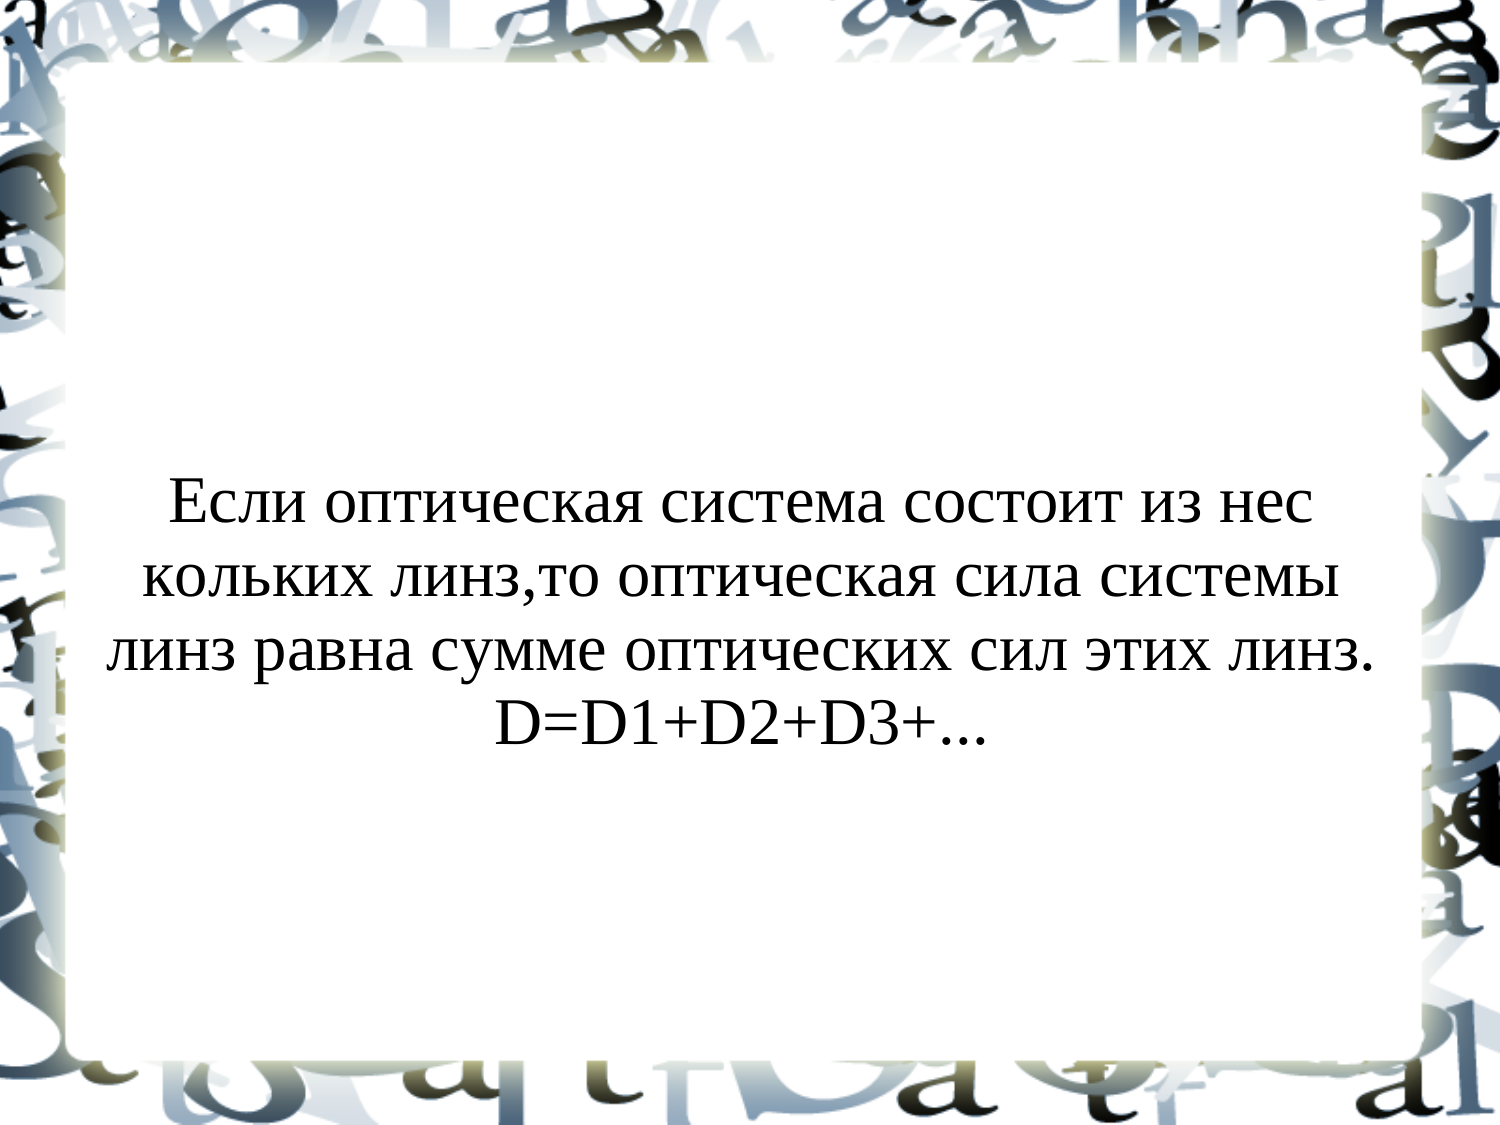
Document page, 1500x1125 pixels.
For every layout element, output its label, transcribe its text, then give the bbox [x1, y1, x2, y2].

picture [0, 0, 1500, 1125]
subtitle Если оптическая система состоит из нес кольких линз,то оптическая сила системы линз равна сумме оптических сил этих линз. D=D1+D2+D3+... [96, 284, 1388, 938]
